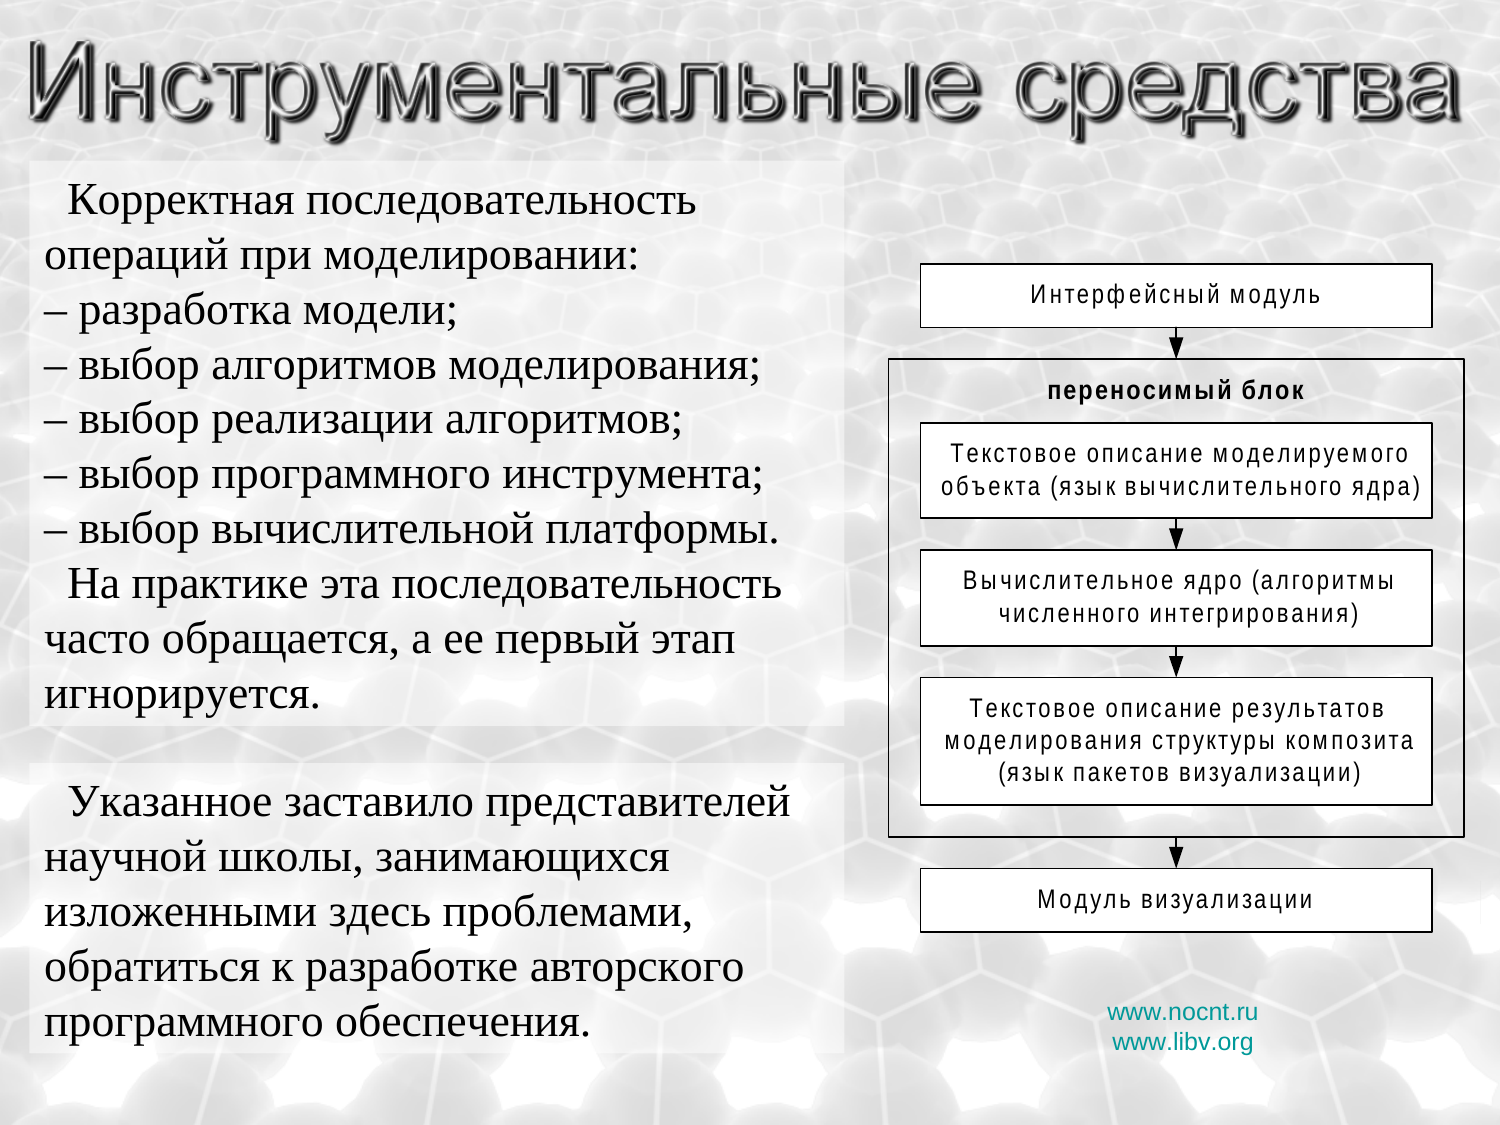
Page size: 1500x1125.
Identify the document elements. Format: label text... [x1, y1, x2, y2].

chart [868, 243, 1482, 953]
text_box www.nocnt.ru www.libv.org [1092, 987, 1274, 1063]
picture [0, 0, 1500, 1125]
text_box Указанное заставило представителей научной школы, занимающихся изложенными здесь проблемами, обратиться к разработке авторского программного обеспечения. [29, 763, 845, 1054]
text_box Корректная последовательность операций при моделировании: – разработка модели; – выбор алгоритмов моделирования; – выбор реализации алгоритмов; – выбор программного инструмента; – выбор вычислительной платформы. На практике эта последовательность часто обращается, а ее первый этап игнорируется. [29, 160, 845, 726]
